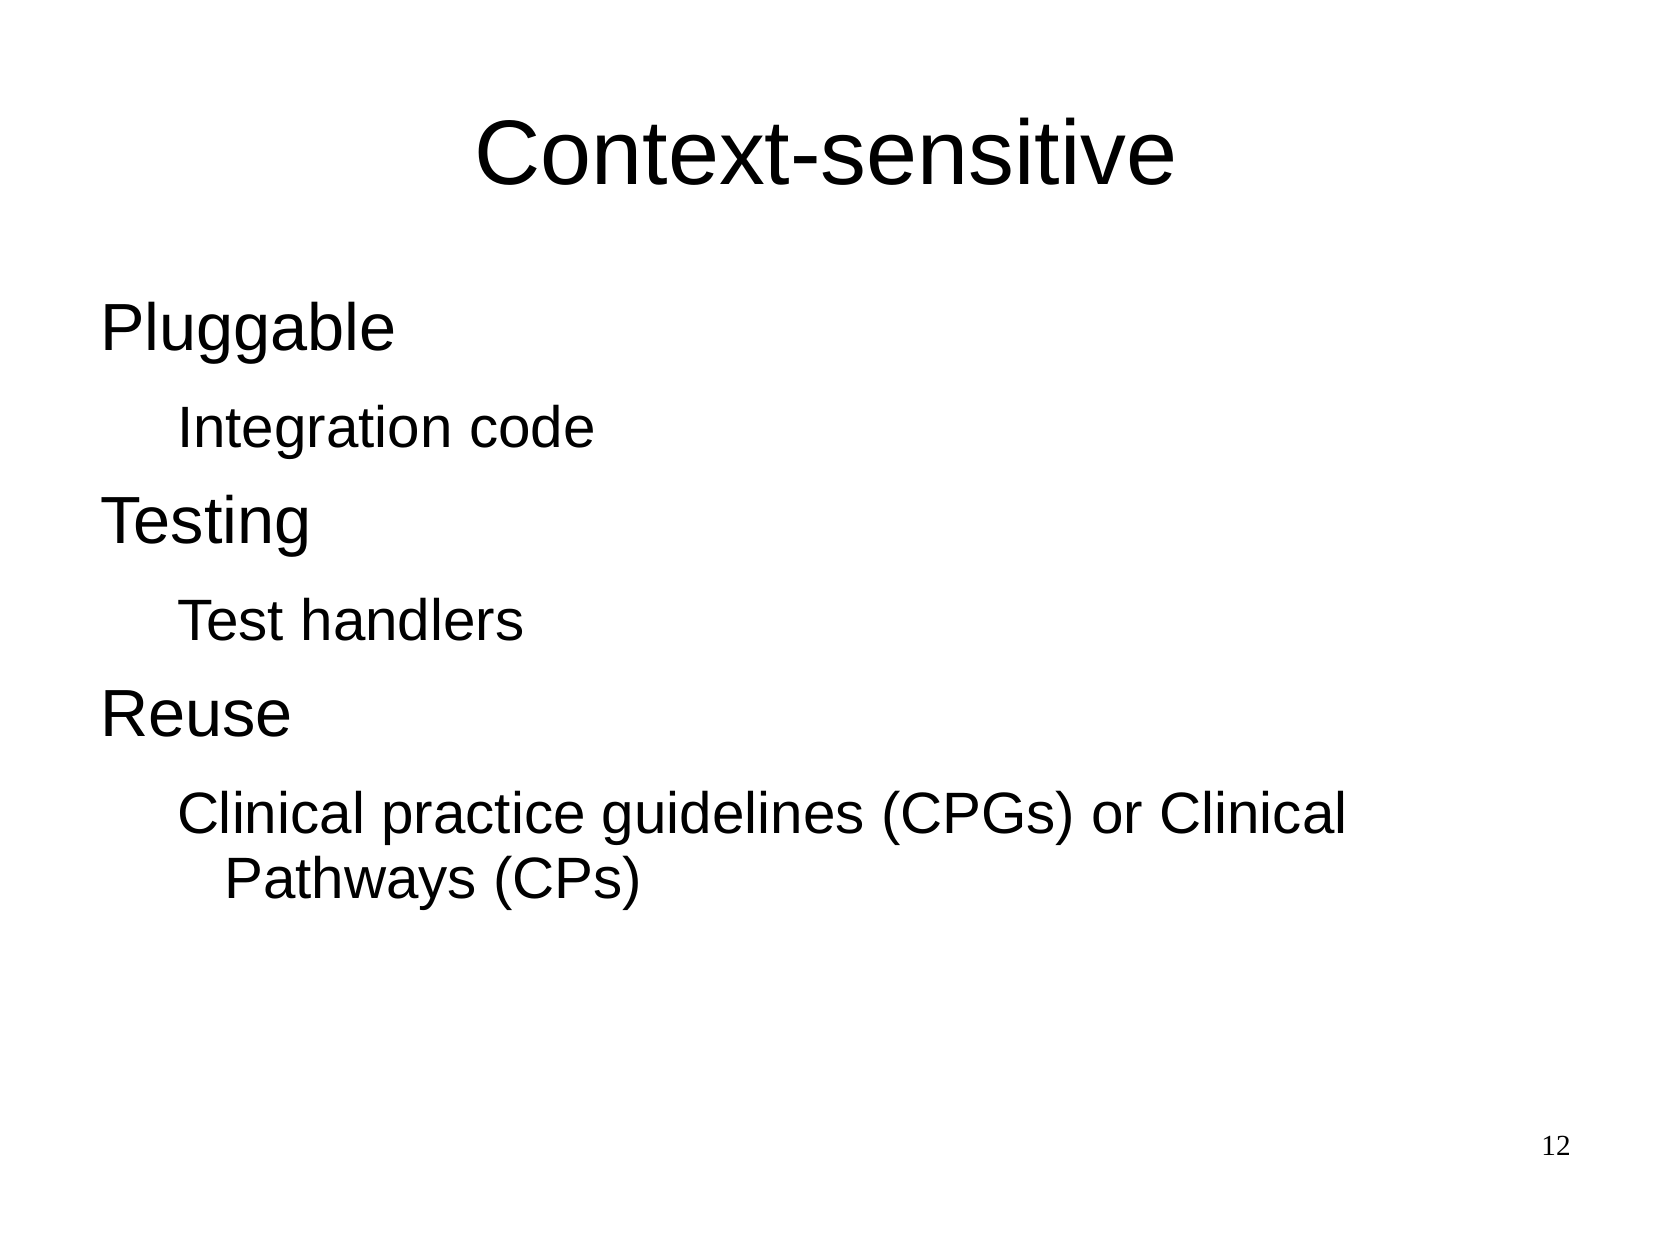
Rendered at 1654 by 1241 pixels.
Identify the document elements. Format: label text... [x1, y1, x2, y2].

title Context-sensitive [82, 56, 1571, 250]
list Pluggable Integration code Testing Test handlers Reuse Clinical practice guidelines (CPGs) or Clinical Pathways (CPs) [82, 290, 1571, 1094]
